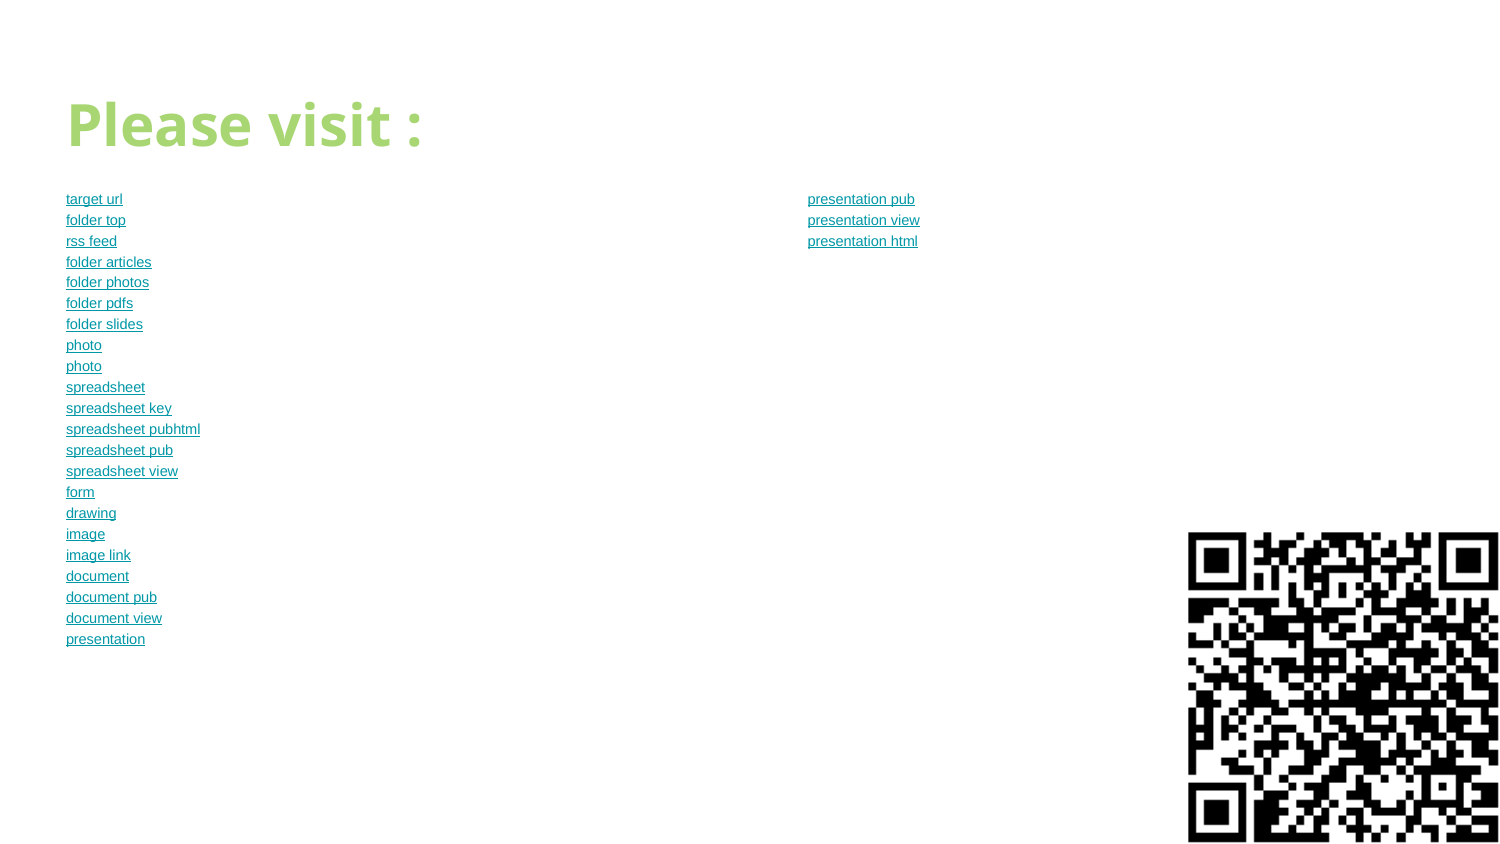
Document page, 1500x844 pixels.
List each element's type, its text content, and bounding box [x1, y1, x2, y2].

picture [1187, 531, 1500, 844]
title Please visit : [51, 72, 1449, 167]
list presentation pub presentation view presentation html [792, 189, 1449, 750]
list target url folder top rss feed folder articles folder photos folder pdfs folder slides photo photo spreadsheet spreadsheet key spreadsheet pubhtml spreadsheet pub spreadsheet view form drawing image image link document document pub document view presentation [51, 189, 708, 750]
